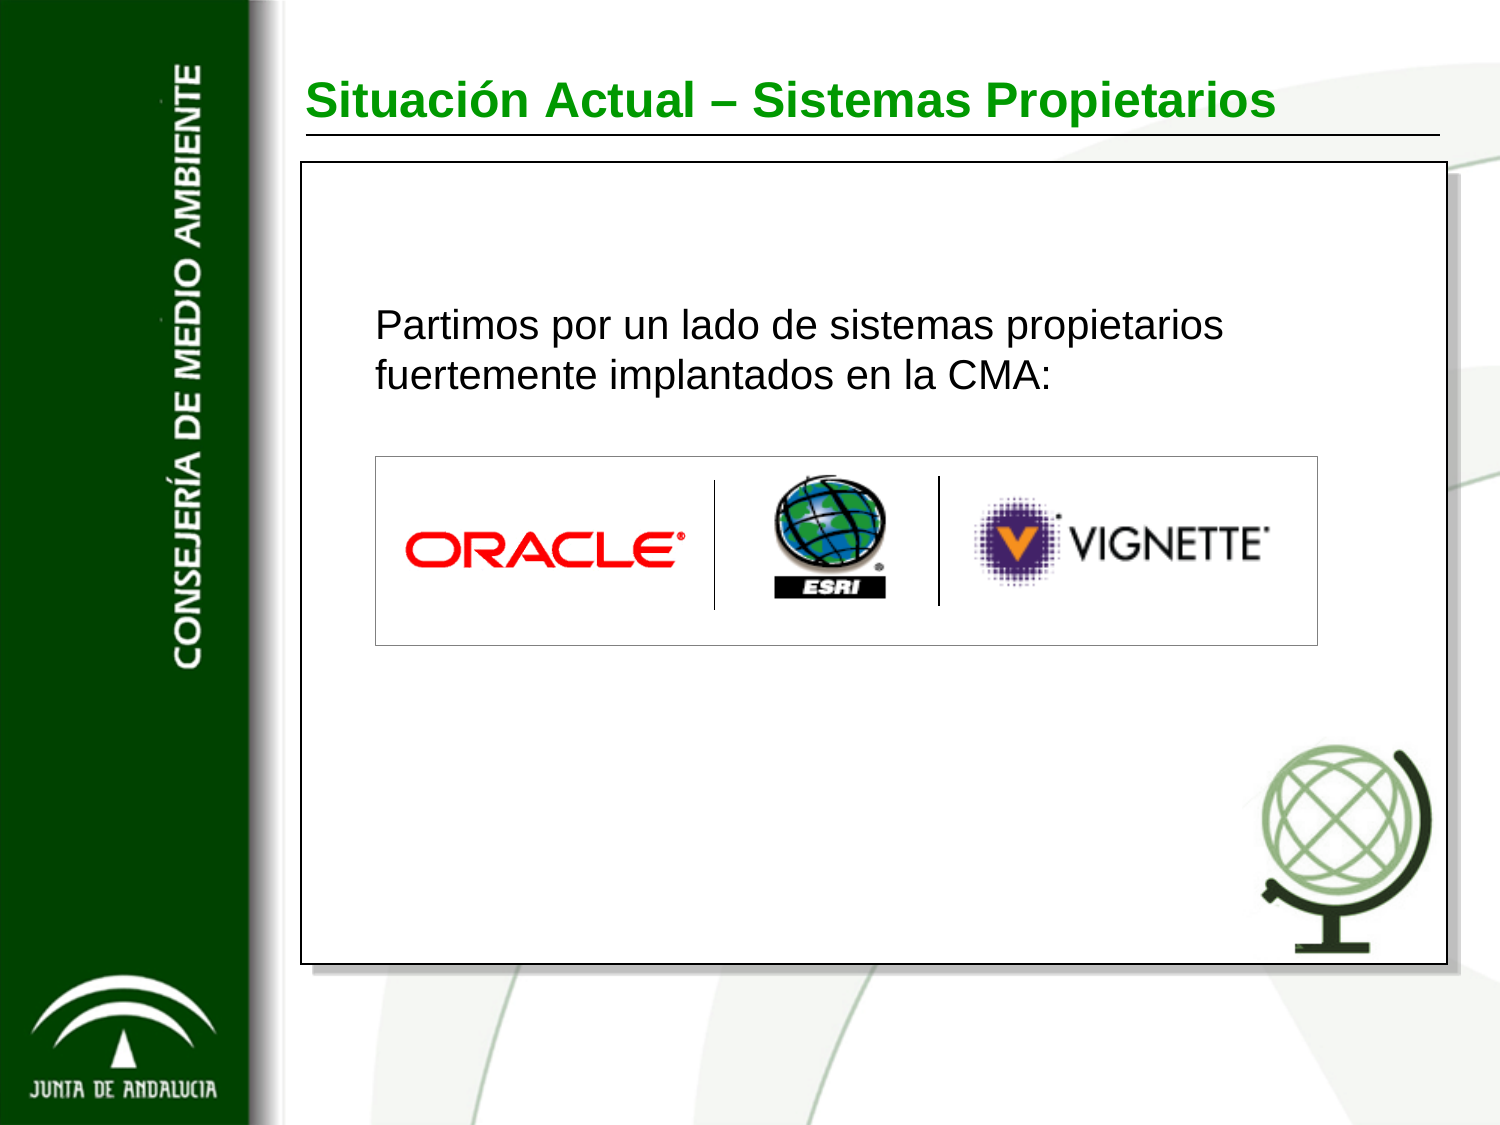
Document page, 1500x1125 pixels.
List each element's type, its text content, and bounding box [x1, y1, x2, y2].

text_box Situación Actual – Sistemas Propietarios [290, 54, 1472, 140]
text_box [301, 162, 1447, 965]
picture [0, 0, 1500, 1125]
text_box Partimos por un lado de sistemas propietarios fuertemente implantados en la CMA: [360, 290, 1424, 498]
